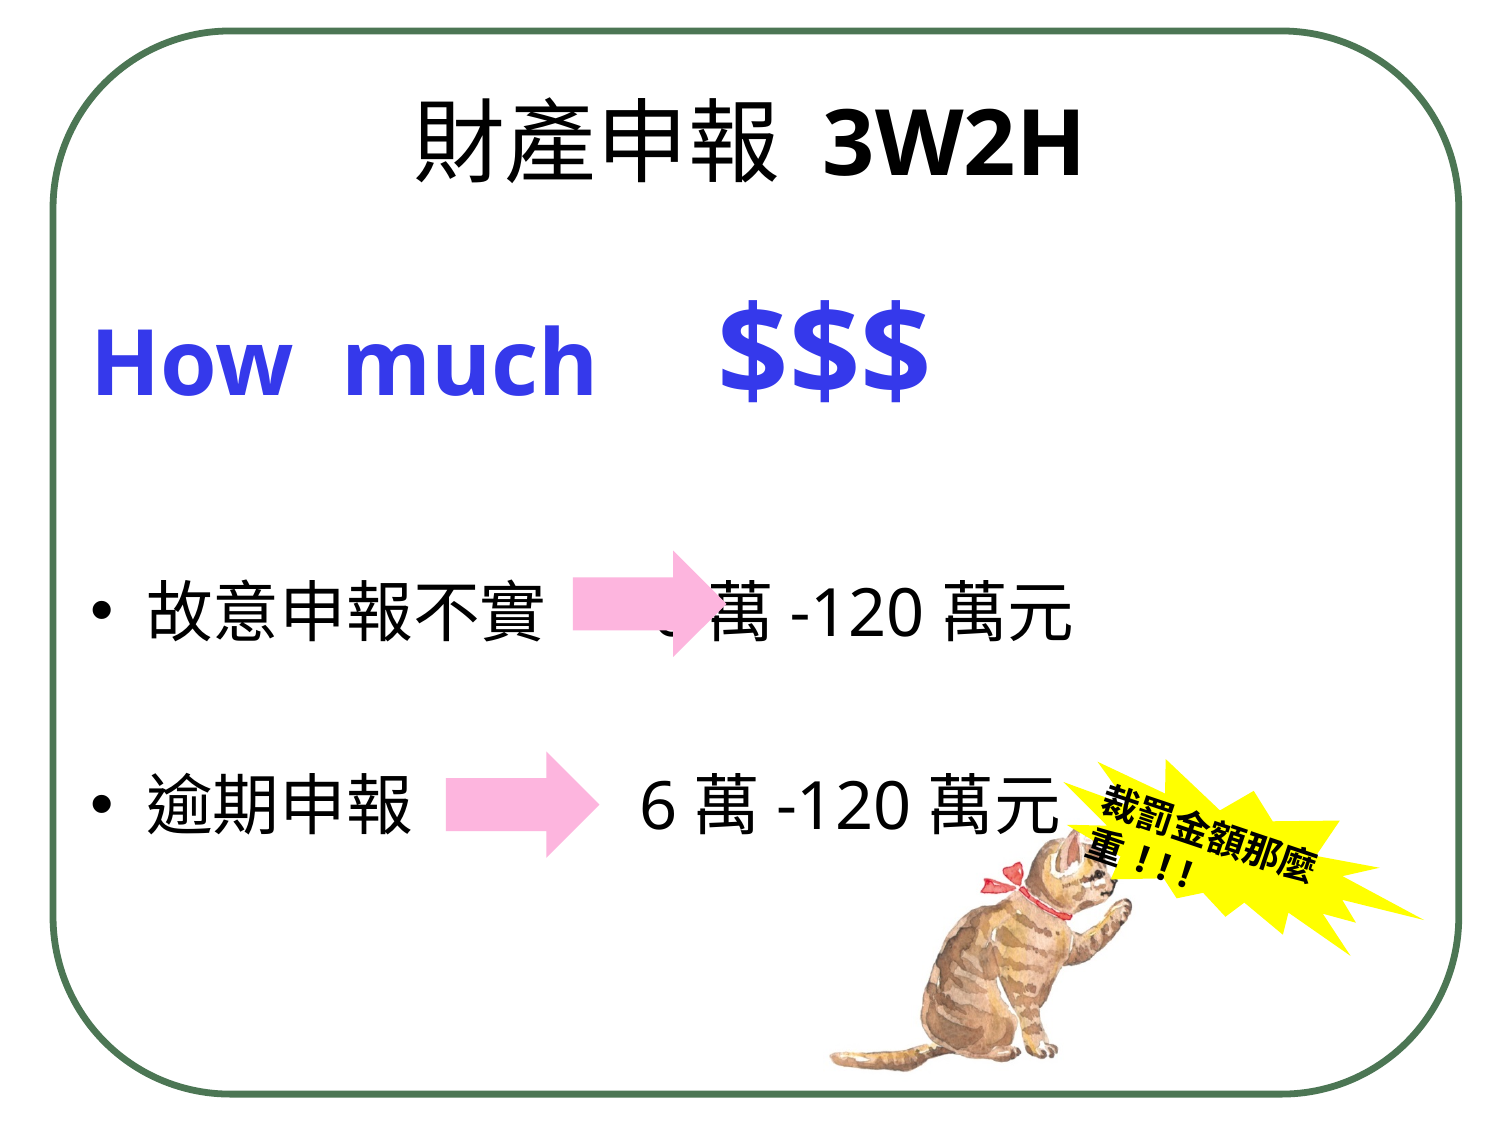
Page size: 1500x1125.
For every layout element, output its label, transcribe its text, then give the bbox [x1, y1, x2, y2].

title 財產申報 3W2H [1354, 45, 1426, 104]
text_box [53, 30, 1459, 1095]
title 財產申報 3W2H [75, 45, 158, 120]
